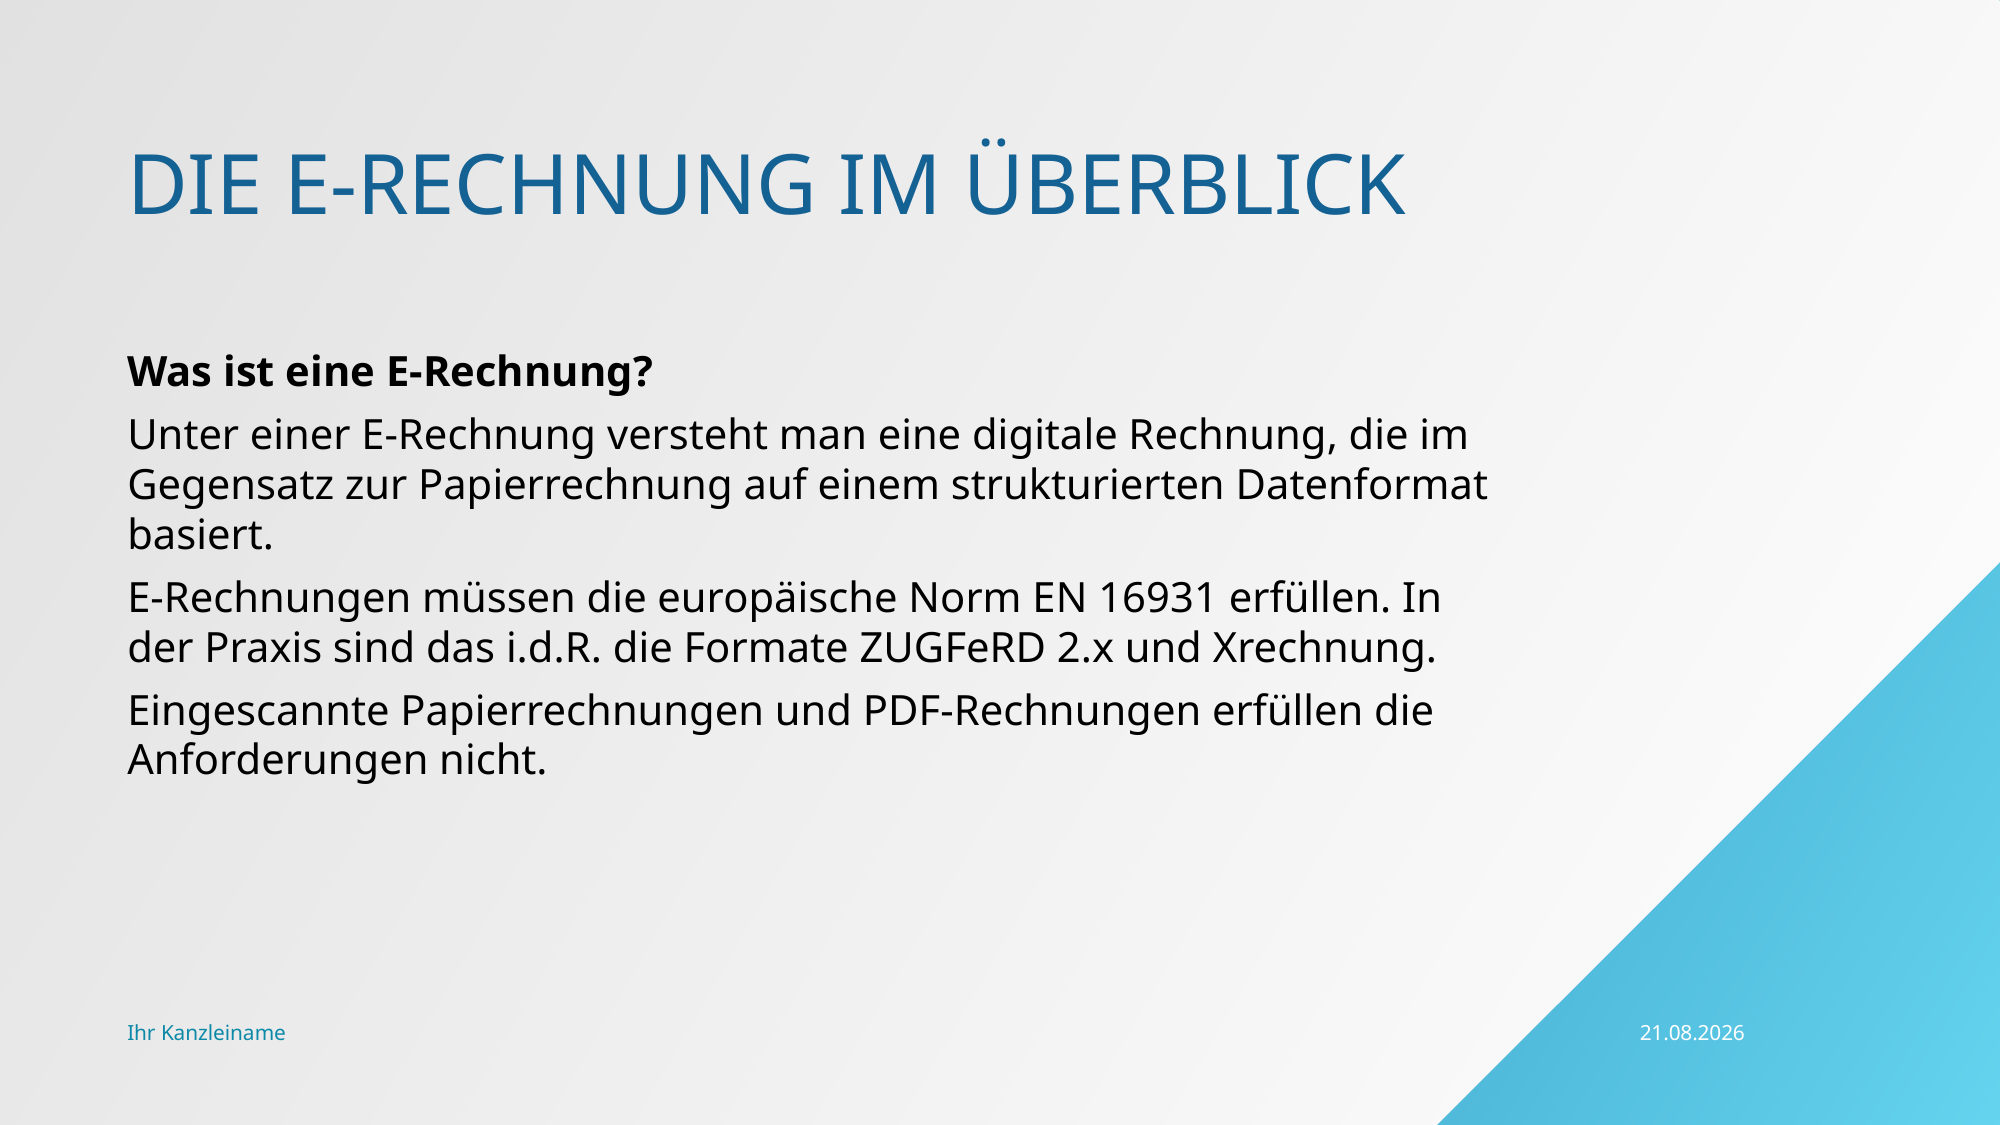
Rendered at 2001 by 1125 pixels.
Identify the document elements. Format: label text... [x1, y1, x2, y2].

list Was ist eine E-Rechnung? Unter einer E-Rechnung versteht man eine digitale Rechnung, die im Gegensatz zur Papierrechnung auf einem strukturierten Datenformat basiert. E-Rechnungen müssen die europäische Norm EN 16931 erfüllen. In der Praxis sind das i.d.R. die Formate ZUGFeRD 2.x und Xrechnung. Eingescannte Papierrechnungen und PDF-Rechnungen erfüllen die Anforderungen nicht. [112, 267, 1513, 861]
text_box Ihr Kanzleiname [112, 1012, 1350, 1073]
text_box [0, 0, 2000, 1125]
title Die E-Rechnung im Überblick [112, 57, 1513, 267]
text_box 03.07.2024 [1624, 1012, 1888, 1073]
